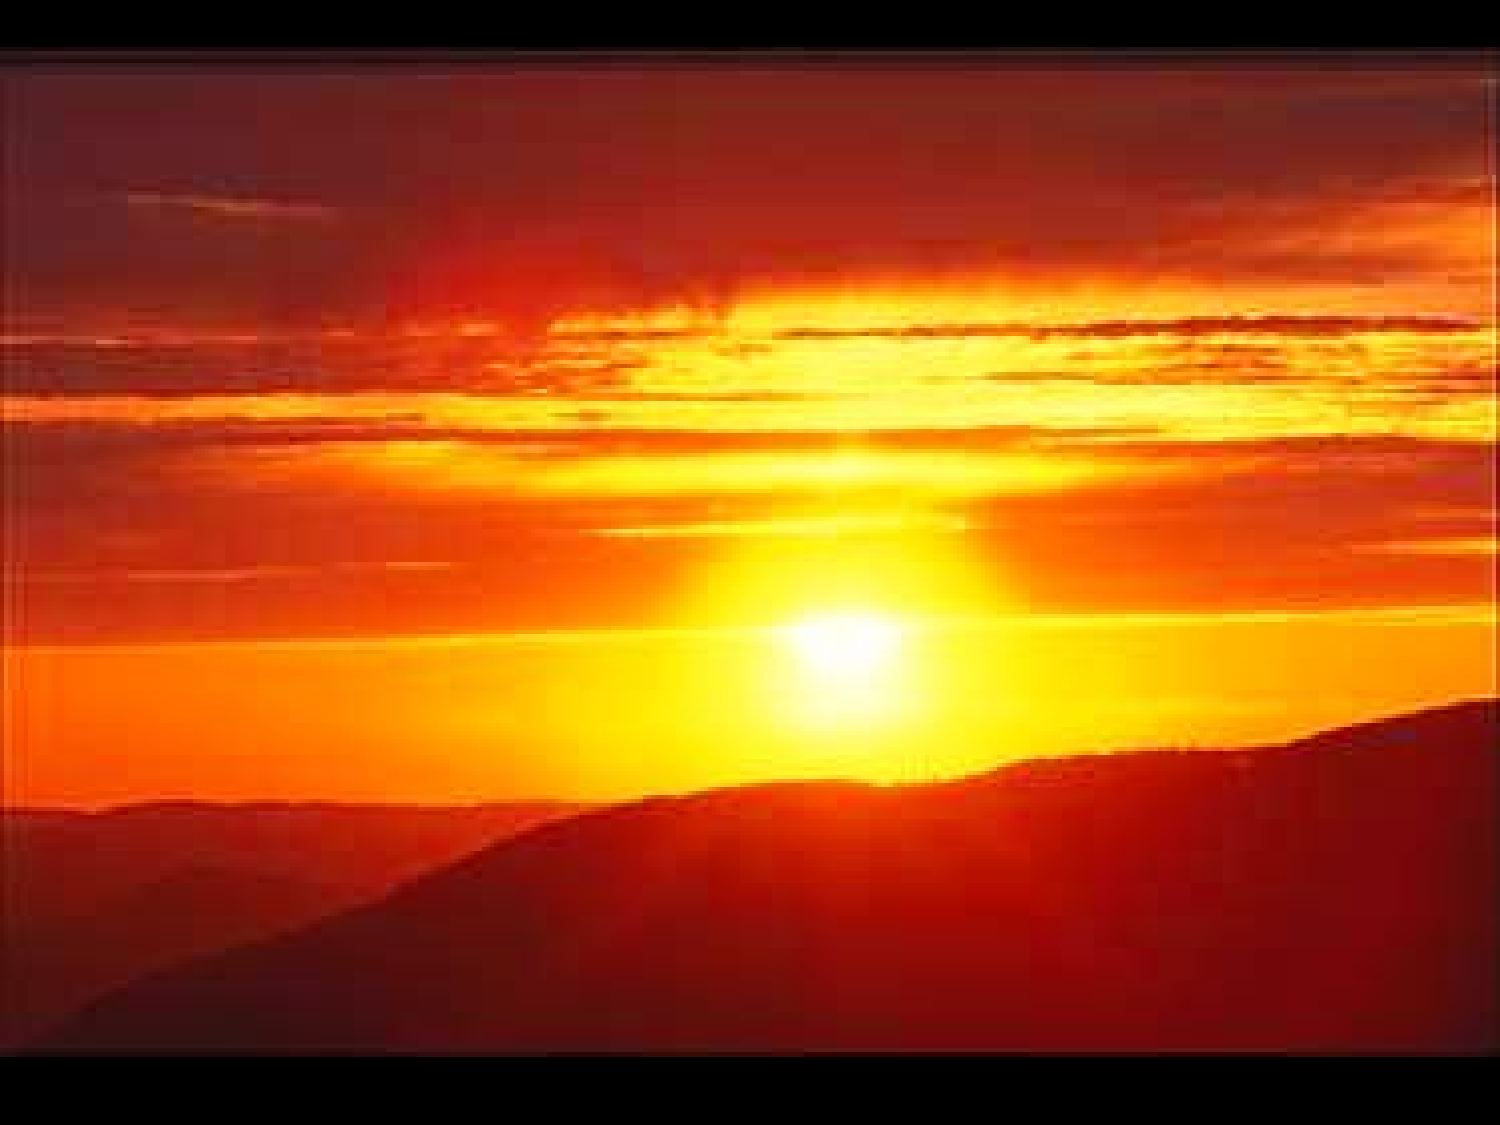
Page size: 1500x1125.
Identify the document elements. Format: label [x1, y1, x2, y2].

picture [0, 47, 1500, 1057]
